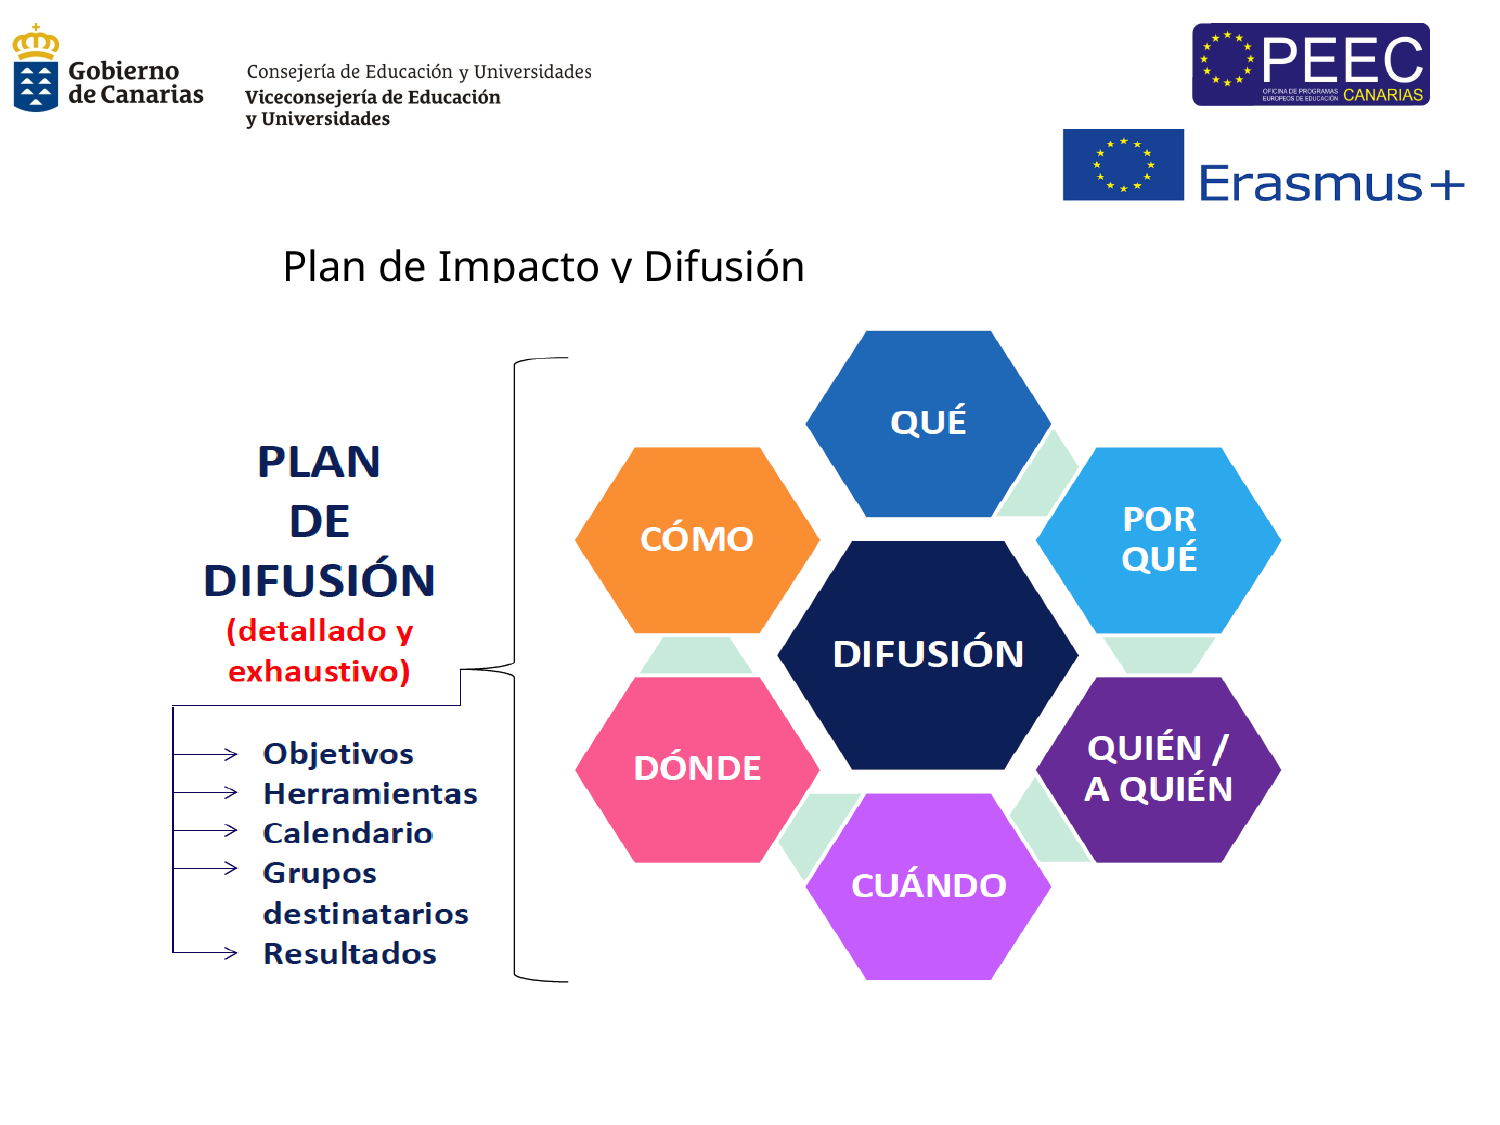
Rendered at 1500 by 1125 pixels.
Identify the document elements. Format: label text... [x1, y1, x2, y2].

text_box Plan de Impacto y Difusión [73, 159, 1016, 272]
picture [118, 283, 1347, 1014]
picture [12, 23, 591, 130]
picture [1062, 129, 1465, 201]
picture [1192, 23, 1430, 106]
